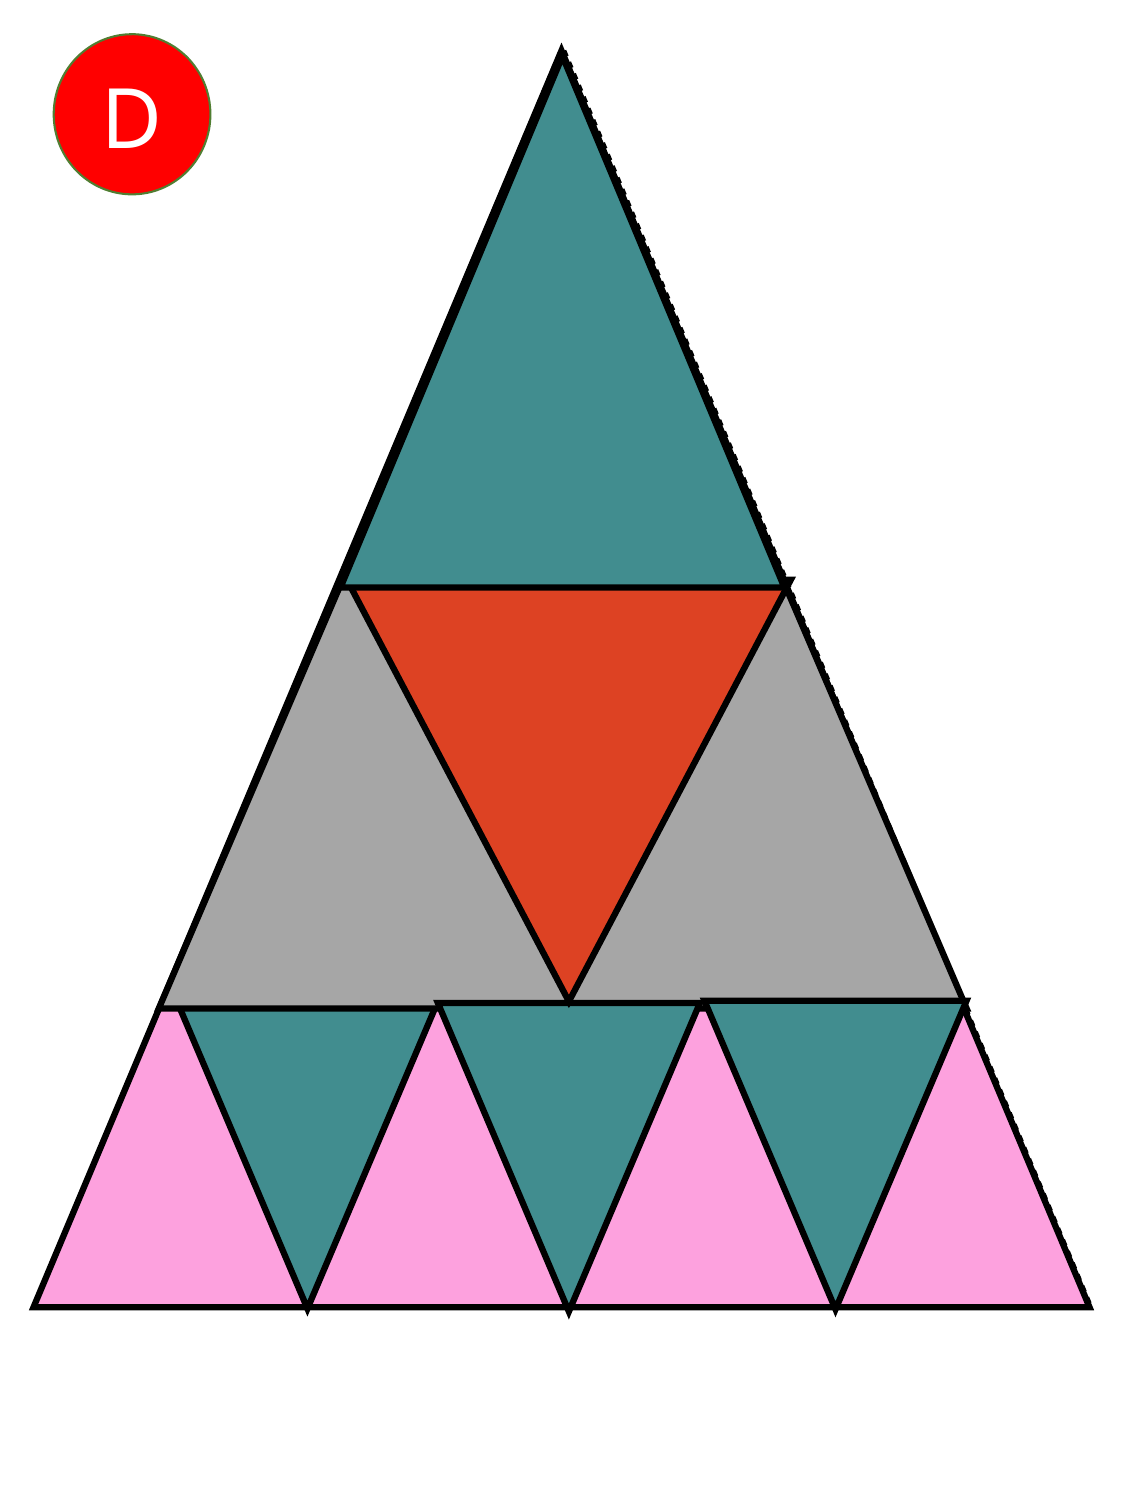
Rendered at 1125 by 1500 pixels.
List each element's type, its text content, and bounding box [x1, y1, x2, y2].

text_box D [53, 34, 211, 195]
text_box [33, 49, 1090, 1312]
